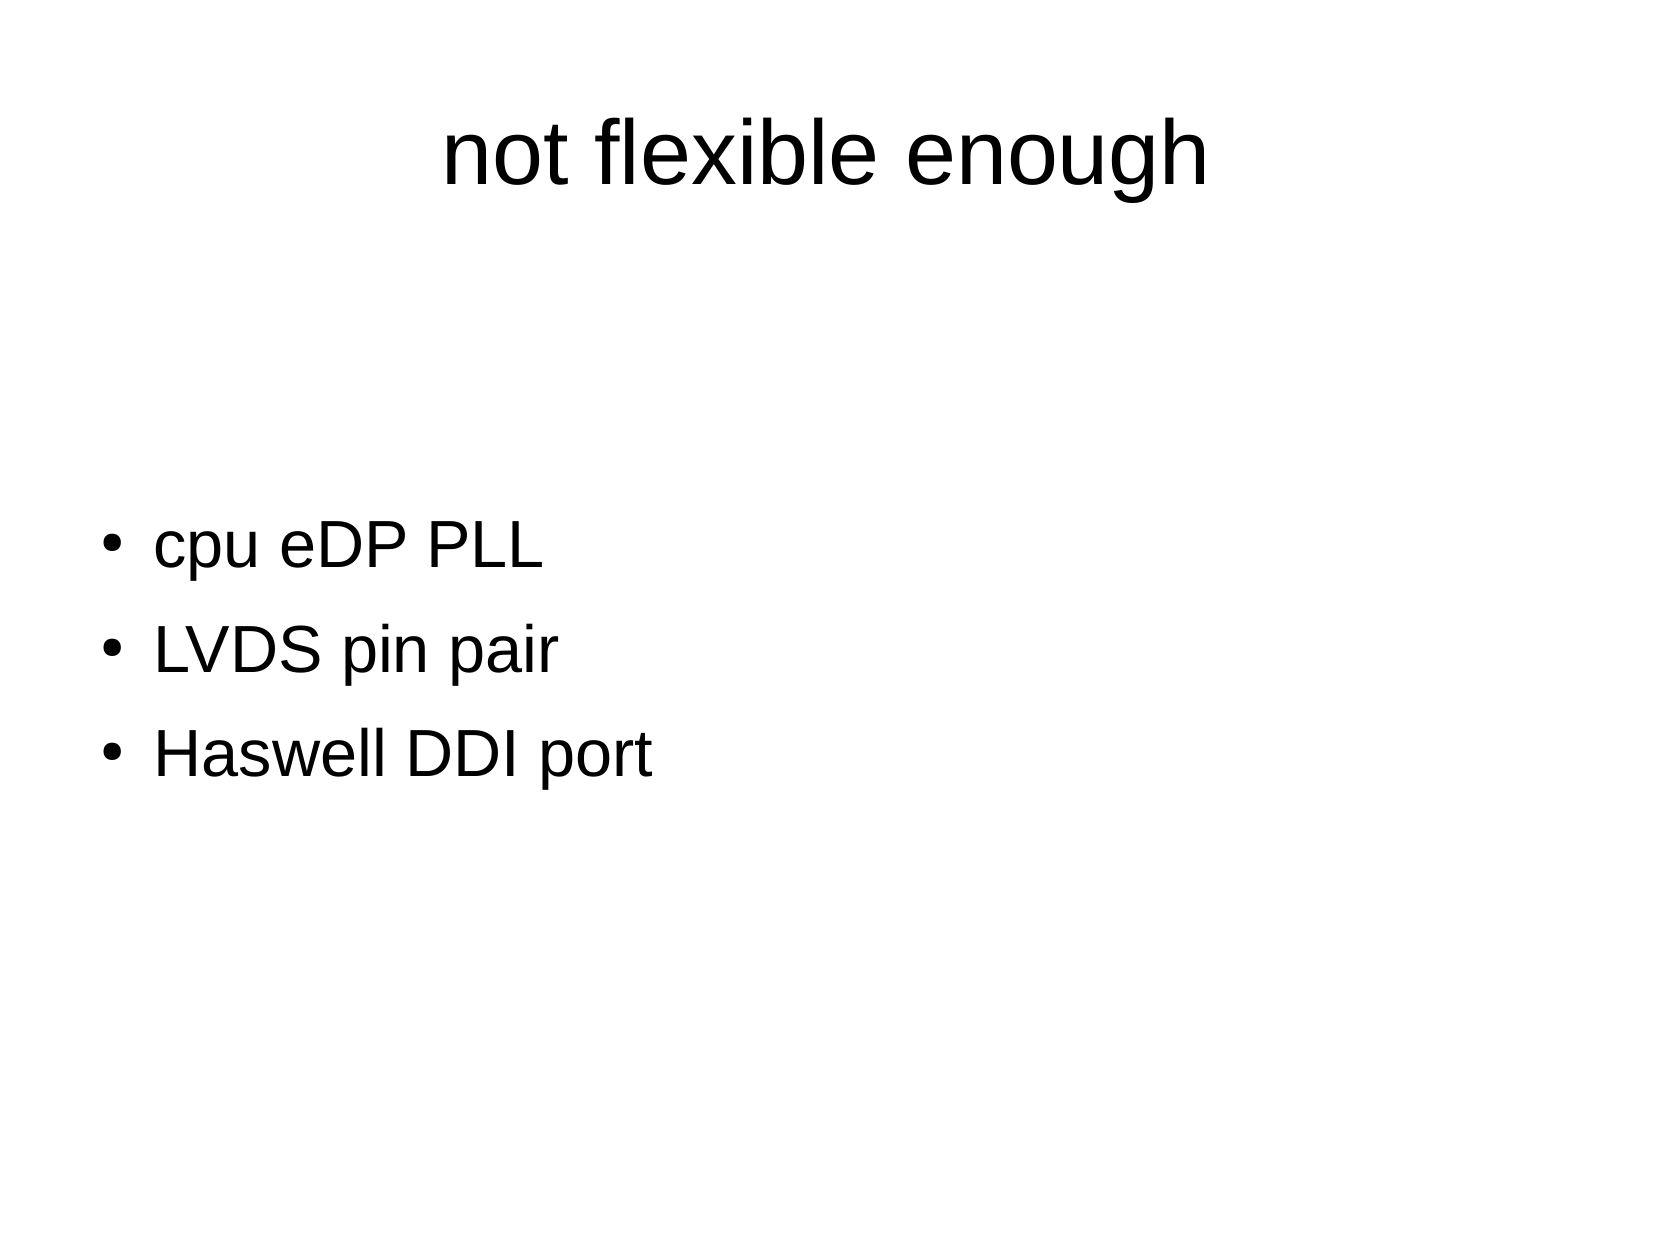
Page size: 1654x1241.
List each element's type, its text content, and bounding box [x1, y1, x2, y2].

list cpu eDP PLL LVDS pin pair Haswell DDI port [82, 403, 1571, 863]
title not flexible enough [82, 49, 1571, 257]
